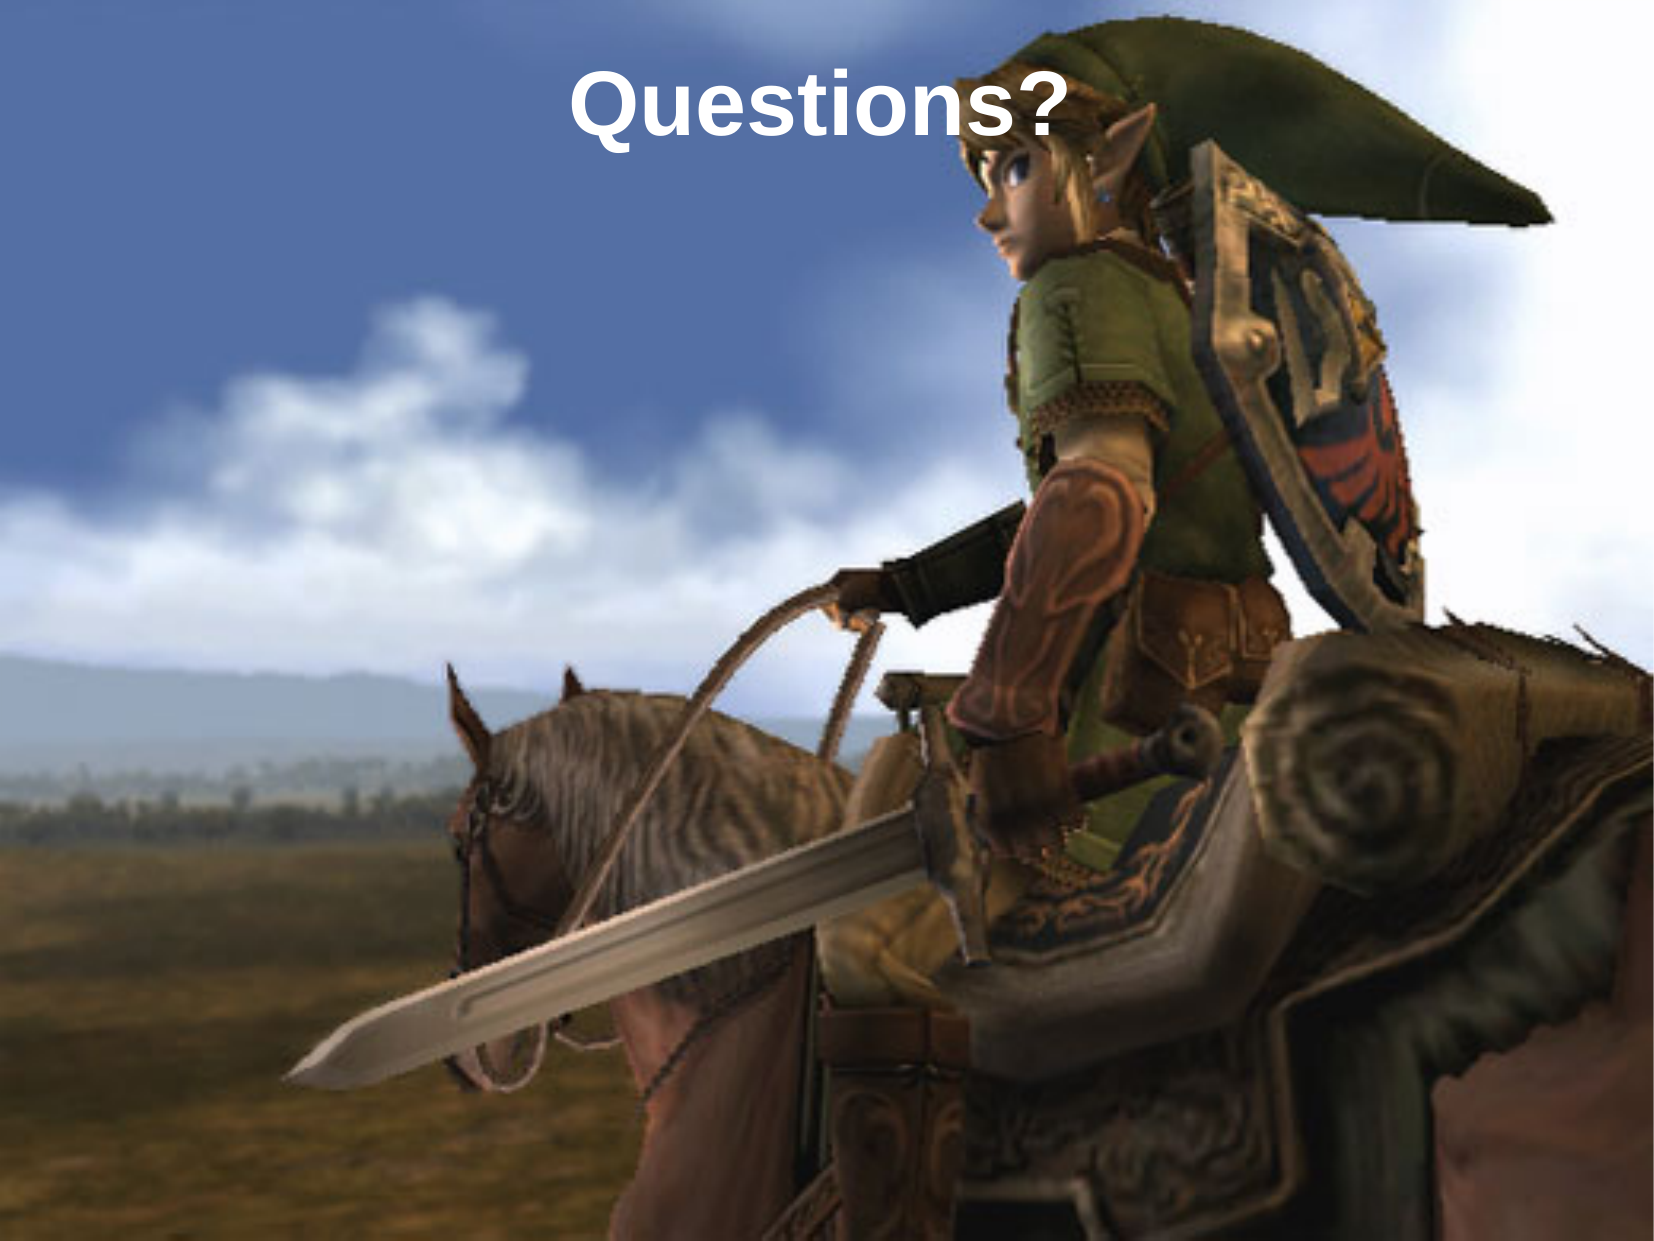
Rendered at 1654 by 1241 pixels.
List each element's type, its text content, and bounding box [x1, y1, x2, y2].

title Questions? [76, 0, 1565, 208]
picture [0, 0, 1654, 1241]
